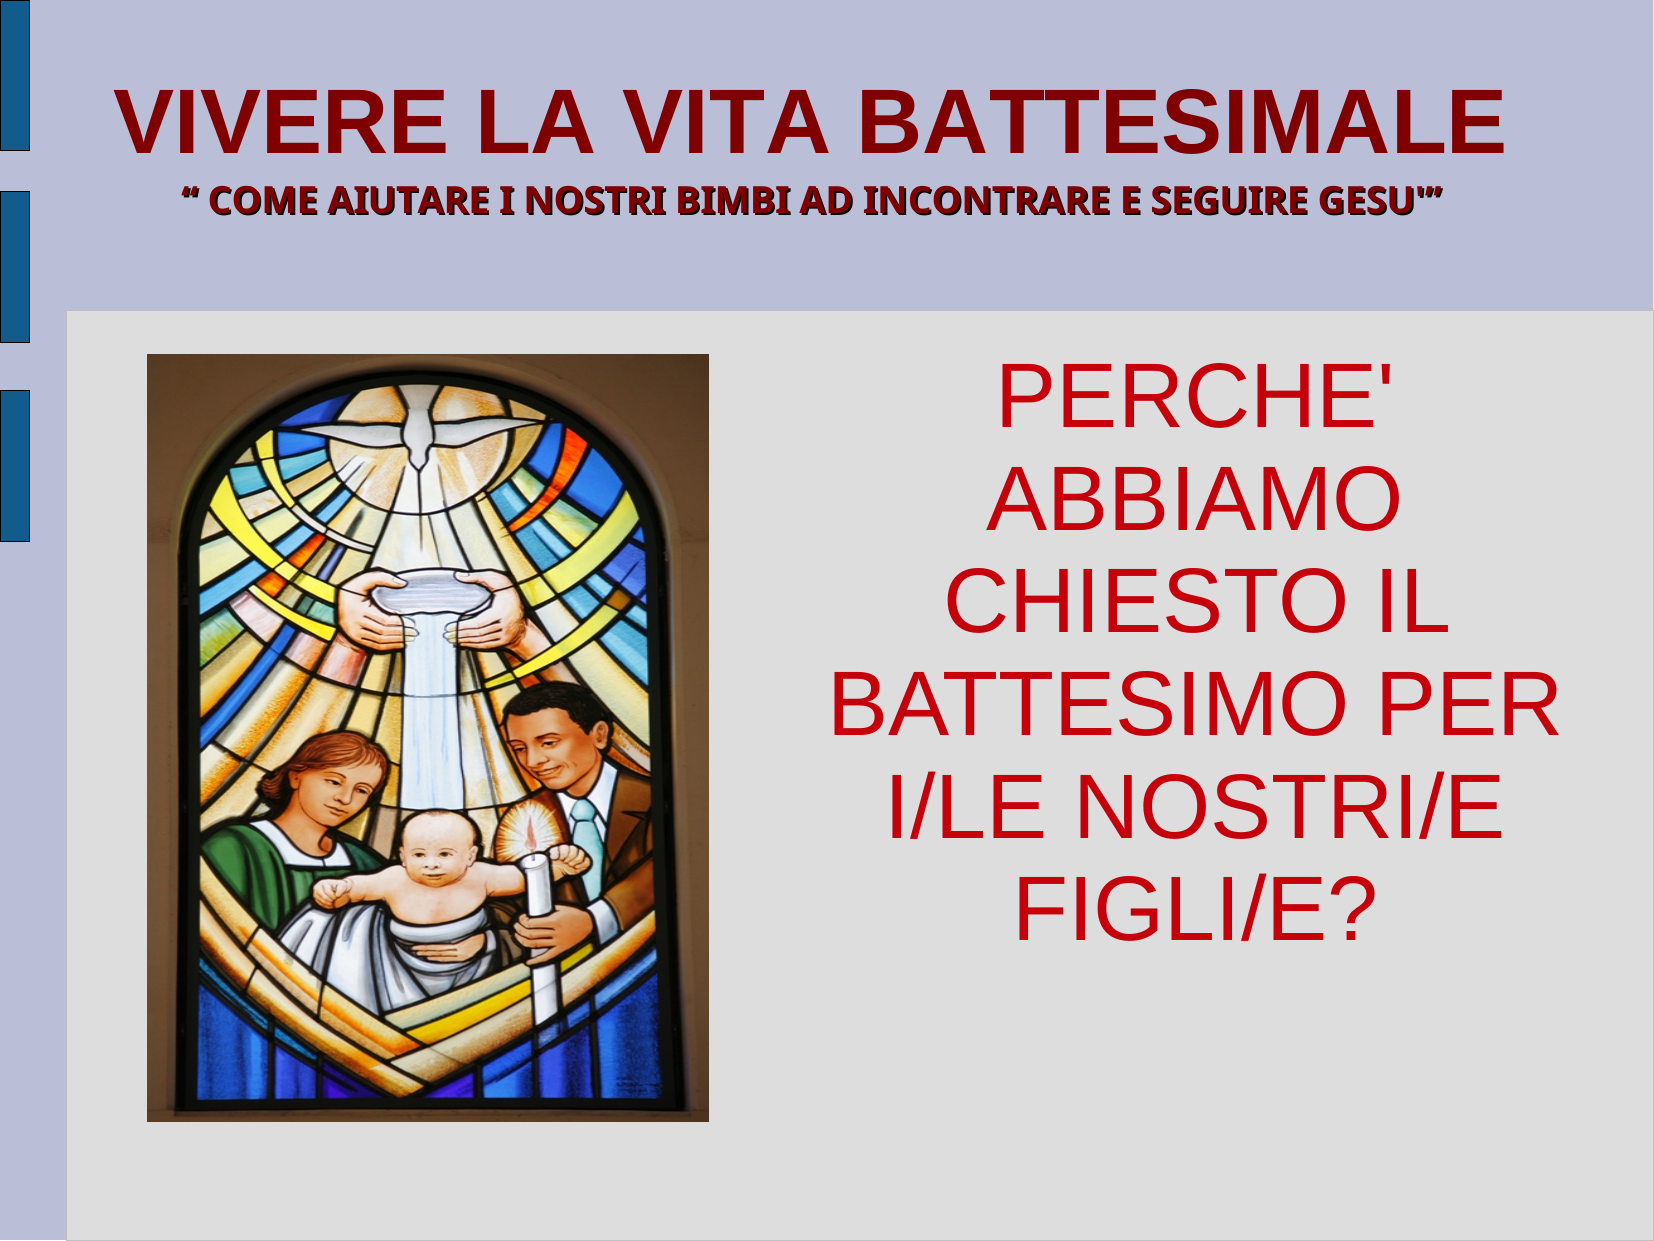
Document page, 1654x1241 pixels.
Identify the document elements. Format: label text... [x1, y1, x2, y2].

title VIVERE LA VITA BATTESIMALE “ COME AIUTARE I NOSTRI BIMBI AD INCONTRARE E SEGUIRE GESU'” [59, 29, 1565, 266]
text_box PERCHE' ABBIAMO CHIESTO IL BATTESIMO PER I/LE NOSTRI/E FIGLI/E? [797, 337, 1595, 1034]
subtitle [121, 344, 1534, 1182]
picture [147, 354, 709, 1123]
